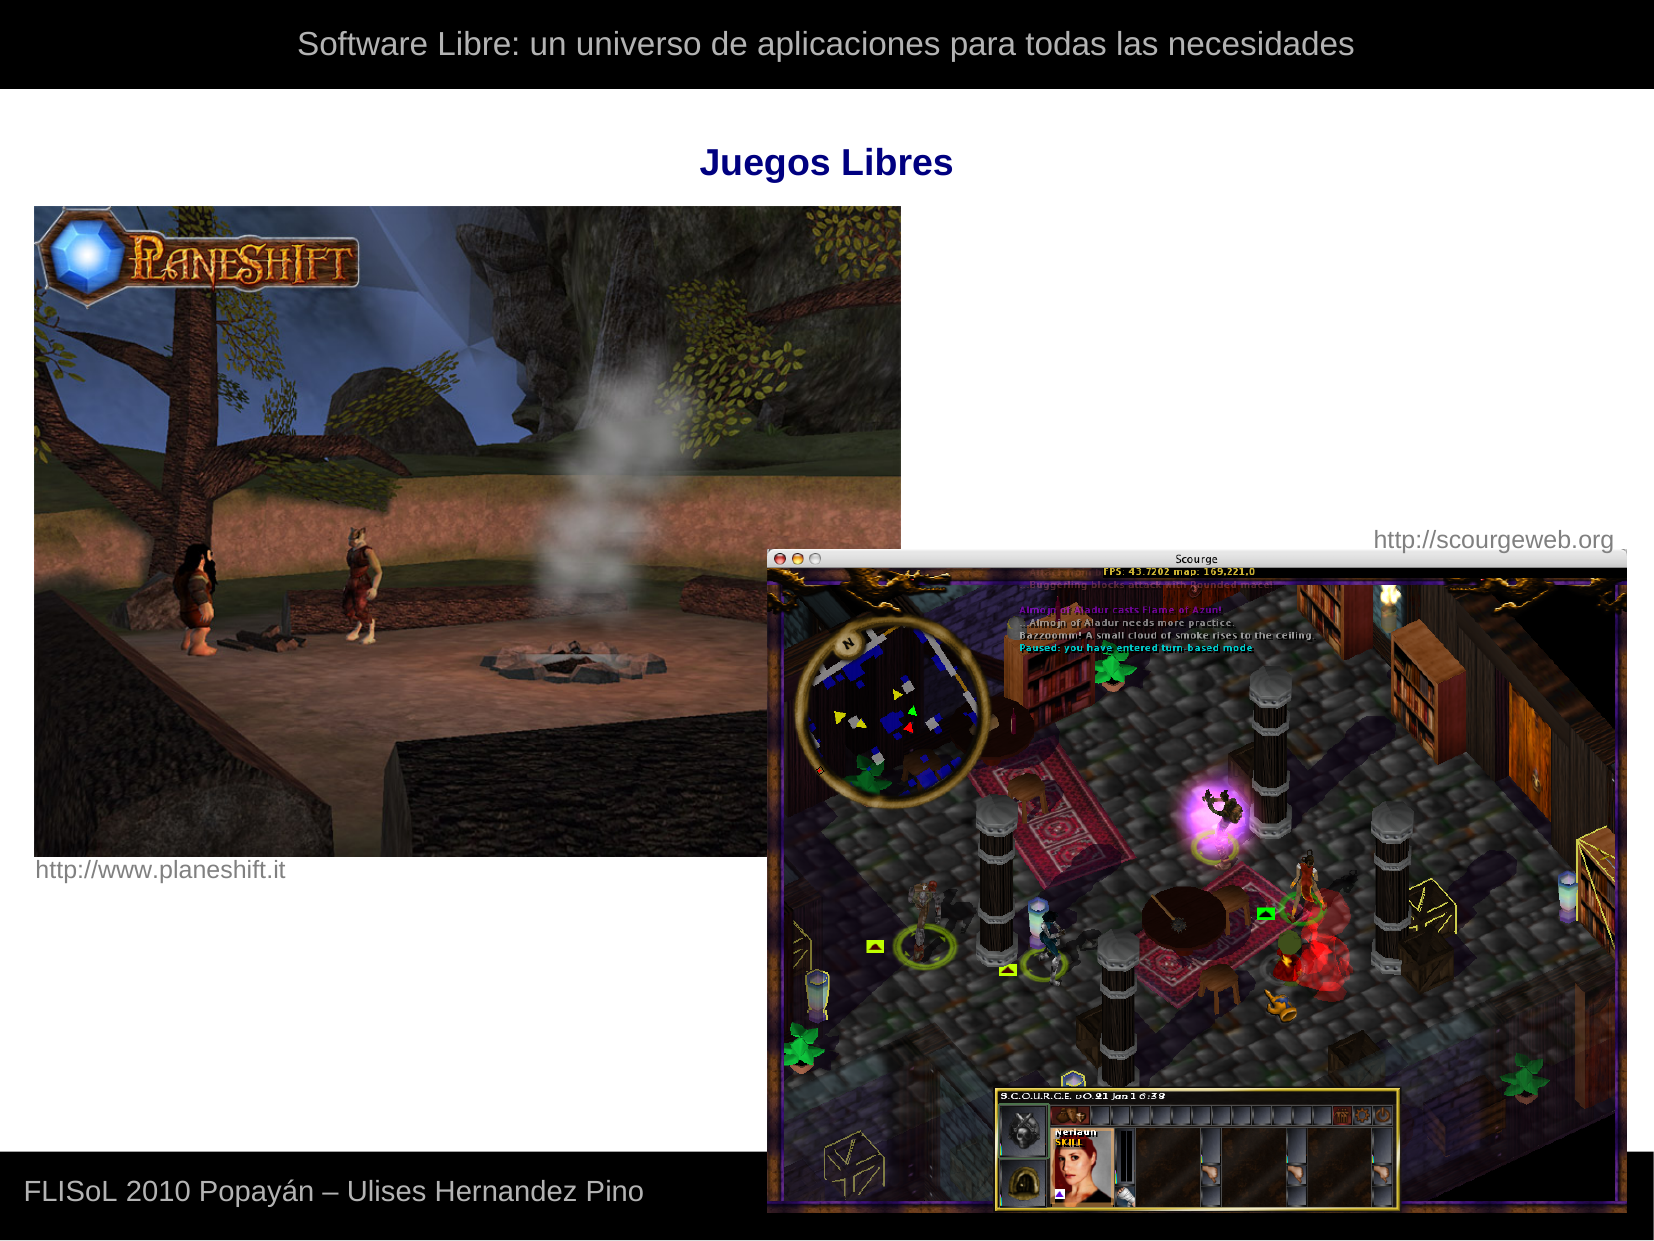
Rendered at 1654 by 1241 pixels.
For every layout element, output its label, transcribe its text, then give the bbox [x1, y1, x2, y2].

text_box http://scourgeweb.org [1358, 518, 1630, 562]
text_box http://www.planeshift.it [20, 848, 302, 892]
title Juegos Libres [82, 125, 1571, 200]
picture [34, 206, 1627, 1213]
